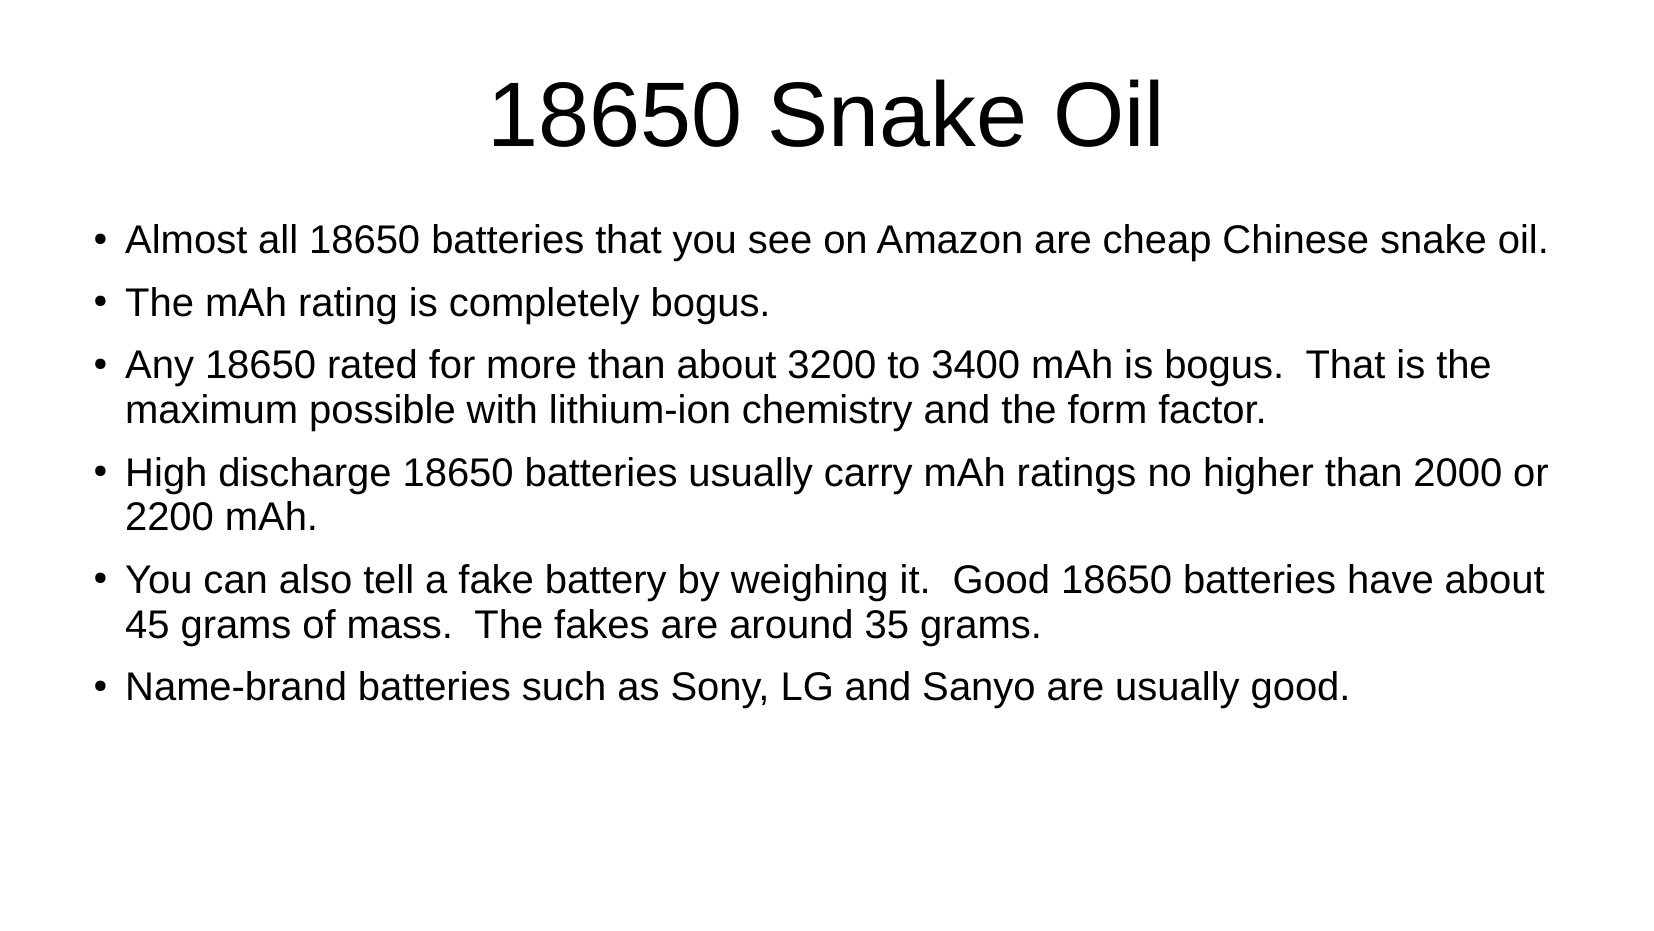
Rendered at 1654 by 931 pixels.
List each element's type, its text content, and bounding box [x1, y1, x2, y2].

list Almost all 18650 batteries that you see on Amazon are cheap Chinese snake oil. The mAh rating is completely bogus. Any 18650 rated for more than about 3200 to 3400 mAh is bogus. That is the maximum possible with lithium-ion chemistry and the form factor. High discharge 18650 batteries usually carry mAh ratings no higher than 2000 or 2200 mAh. You can also tell a fake battery by weighing it. Good 18650 batteries have about 45 grams of mass. The fakes are around 35 grams. Name-brand batteries such as Sony, LG and Sanyo are usually good. [82, 217, 1571, 758]
title 18650 Snake Oil [82, 37, 1571, 193]
